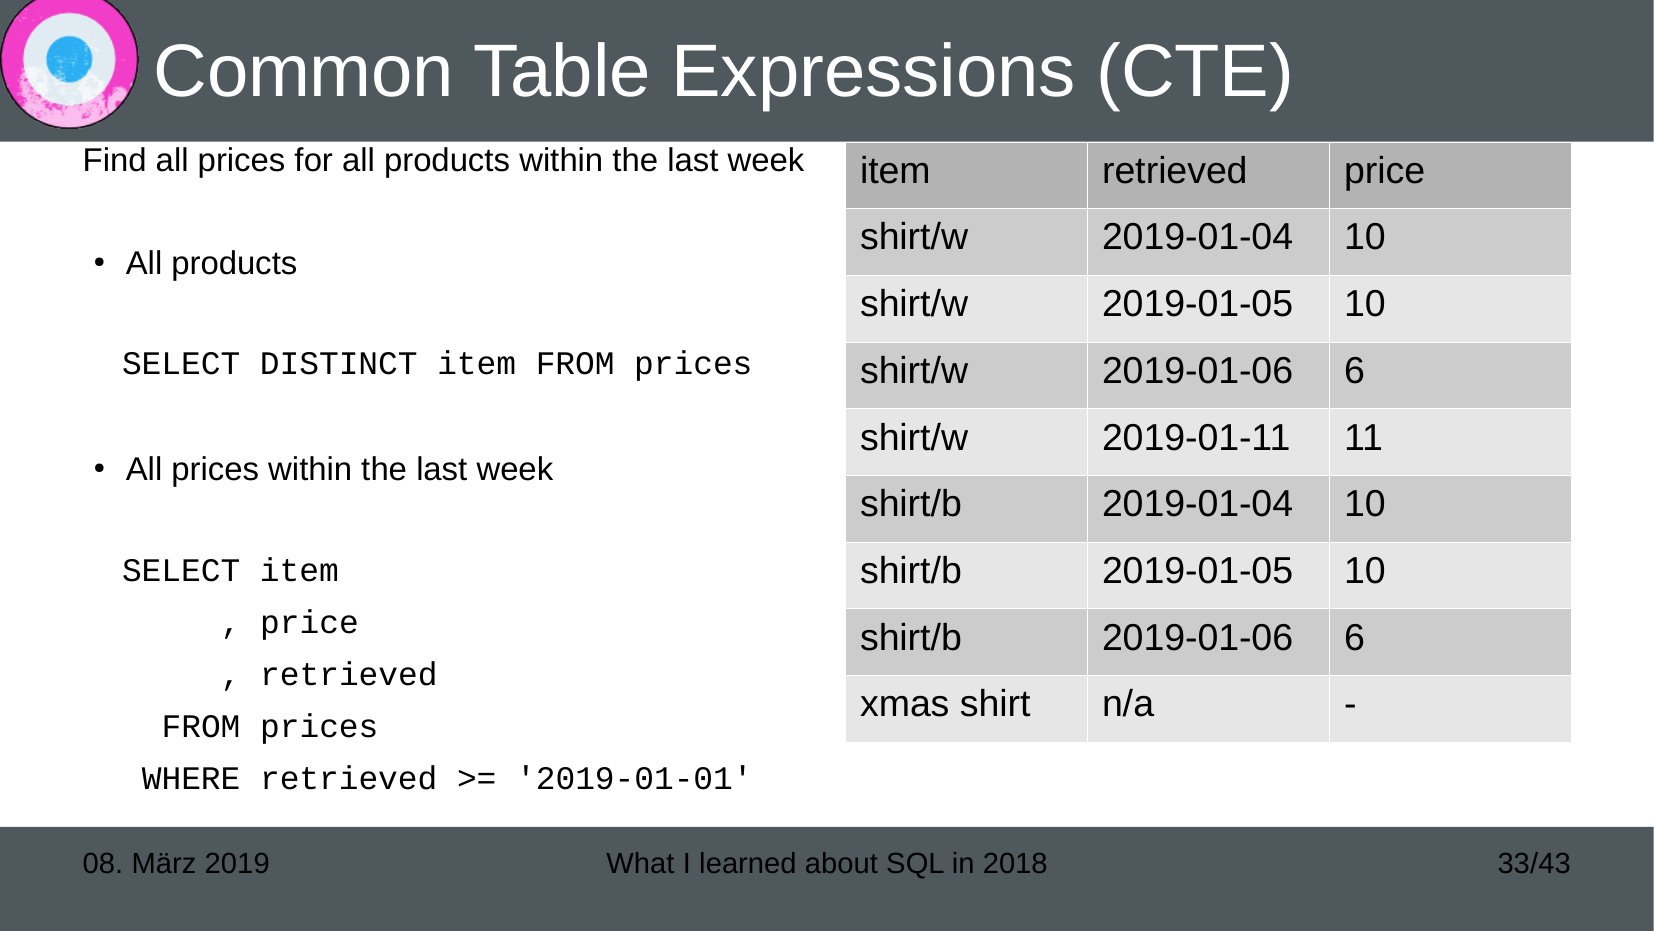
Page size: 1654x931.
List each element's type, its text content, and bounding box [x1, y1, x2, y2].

table_cell shirt/b [846, 543, 1087, 608]
table_cell xmas shirt [846, 676, 1087, 742]
list Find all prices for all products within the last week All products SELECT DISTINCT item FROM prices All prices within the last week SELECT item , price , retrieved FROM prices WHERE retrieved >= '2019-01-01' [82, 141, 809, 815]
table_cell 10 [1330, 209, 1571, 275]
title Common Table Expressions (CTE) [153, 5, 1654, 136]
table_cell 11 [1330, 409, 1571, 475]
table_cell shirt/w [846, 276, 1087, 342]
table_header price [1330, 143, 1571, 208]
table_cell - [1330, 676, 1571, 742]
table_cell 2019-01-06 [1088, 343, 1329, 408]
picture [0, 0, 228, 148]
table_cell 10 [1330, 476, 1571, 542]
table_cell shirt/w [846, 209, 1087, 275]
table_cell 2019-01-04 [1088, 476, 1329, 542]
table_cell shirt/w [846, 343, 1087, 408]
table_header retrieved [1088, 143, 1329, 208]
table_header item [846, 143, 1087, 208]
table_cell shirt/w [846, 409, 1087, 475]
table_cell 6 [1330, 609, 1571, 675]
table_cell 2019-01-06 [1088, 609, 1329, 675]
table_cell 2019-01-11 [1088, 409, 1329, 475]
table_cell shirt/b [846, 476, 1087, 542]
table_cell 2019-01-04 [1088, 209, 1329, 275]
table_cell 10 [1330, 543, 1571, 608]
table_cell 6 [1330, 343, 1571, 408]
table_cell n/a [1088, 676, 1329, 742]
table_cell 2019-01-05 [1088, 543, 1329, 608]
table_cell 2019-01-05 [1088, 276, 1329, 342]
table_cell shirt/b [846, 609, 1087, 675]
table_cell 10 [1330, 276, 1571, 342]
